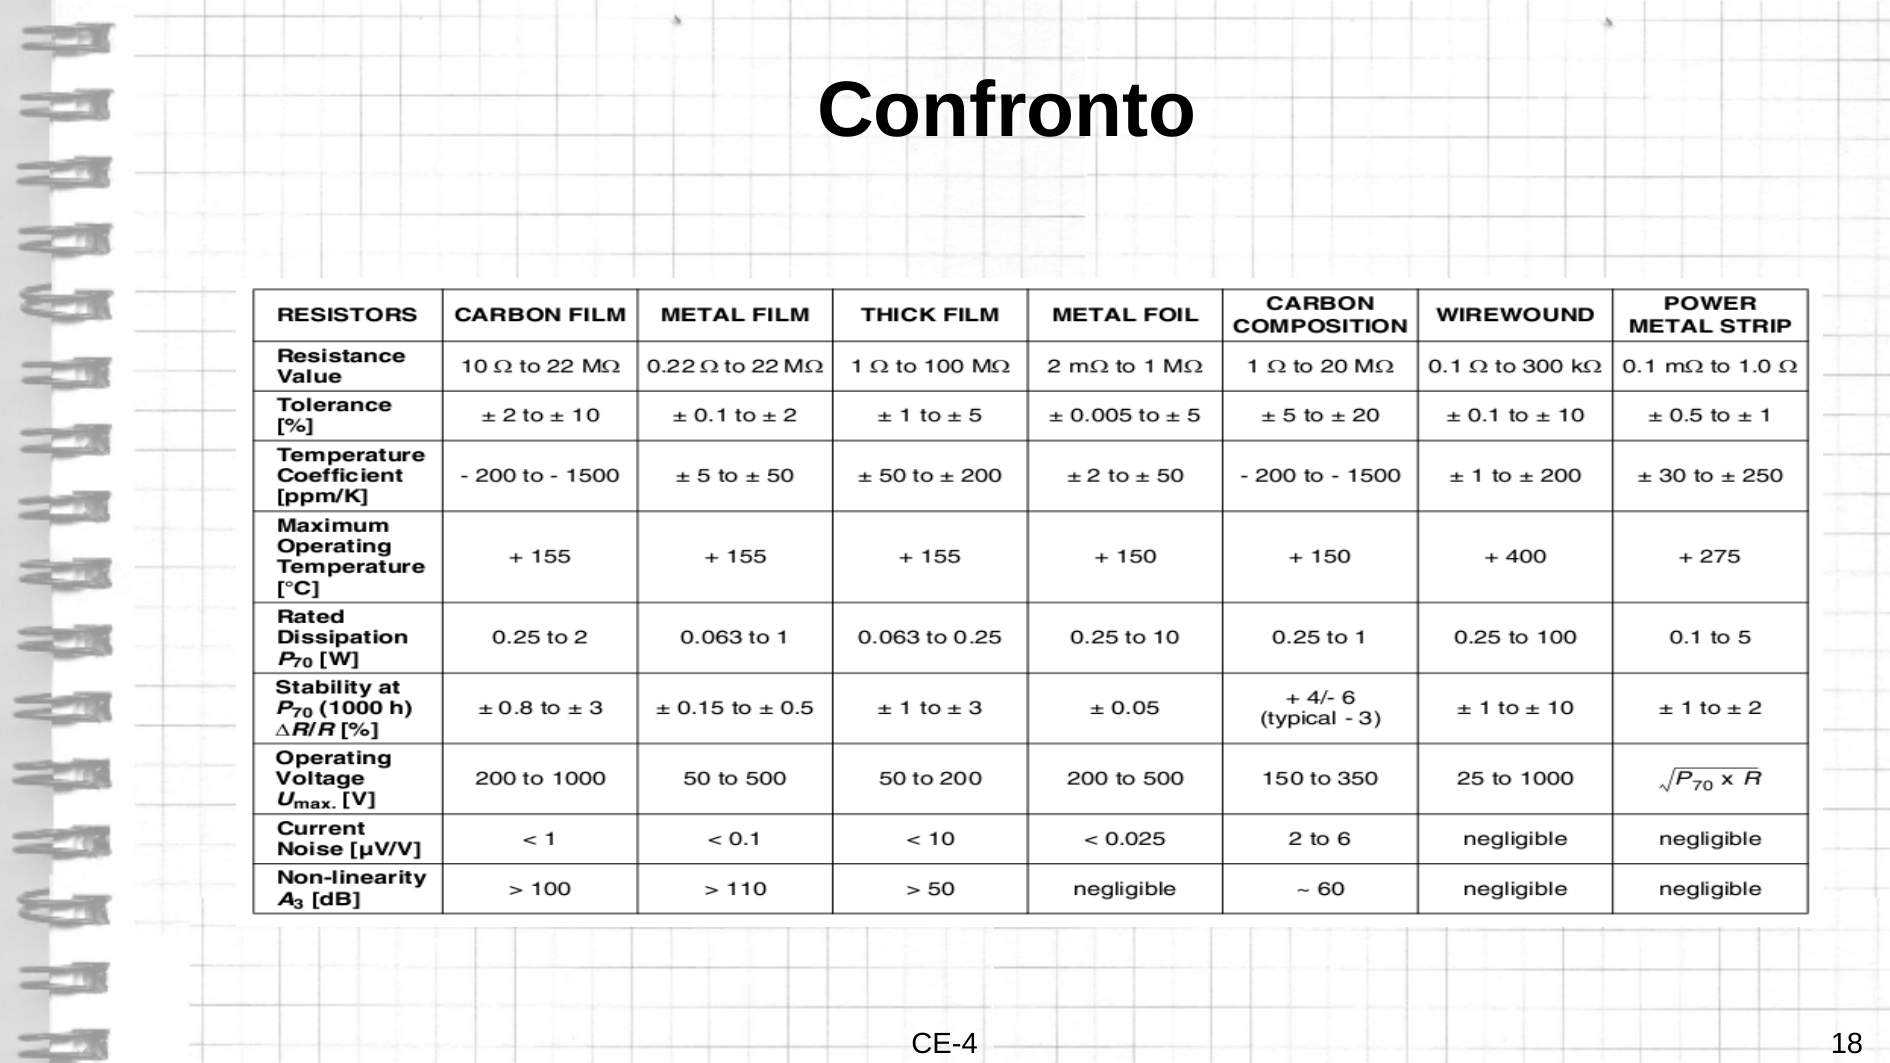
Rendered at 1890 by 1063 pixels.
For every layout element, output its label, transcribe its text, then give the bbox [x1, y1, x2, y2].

picture [0, 0, 1890, 1063]
title Confronto [124, 20, 1890, 198]
